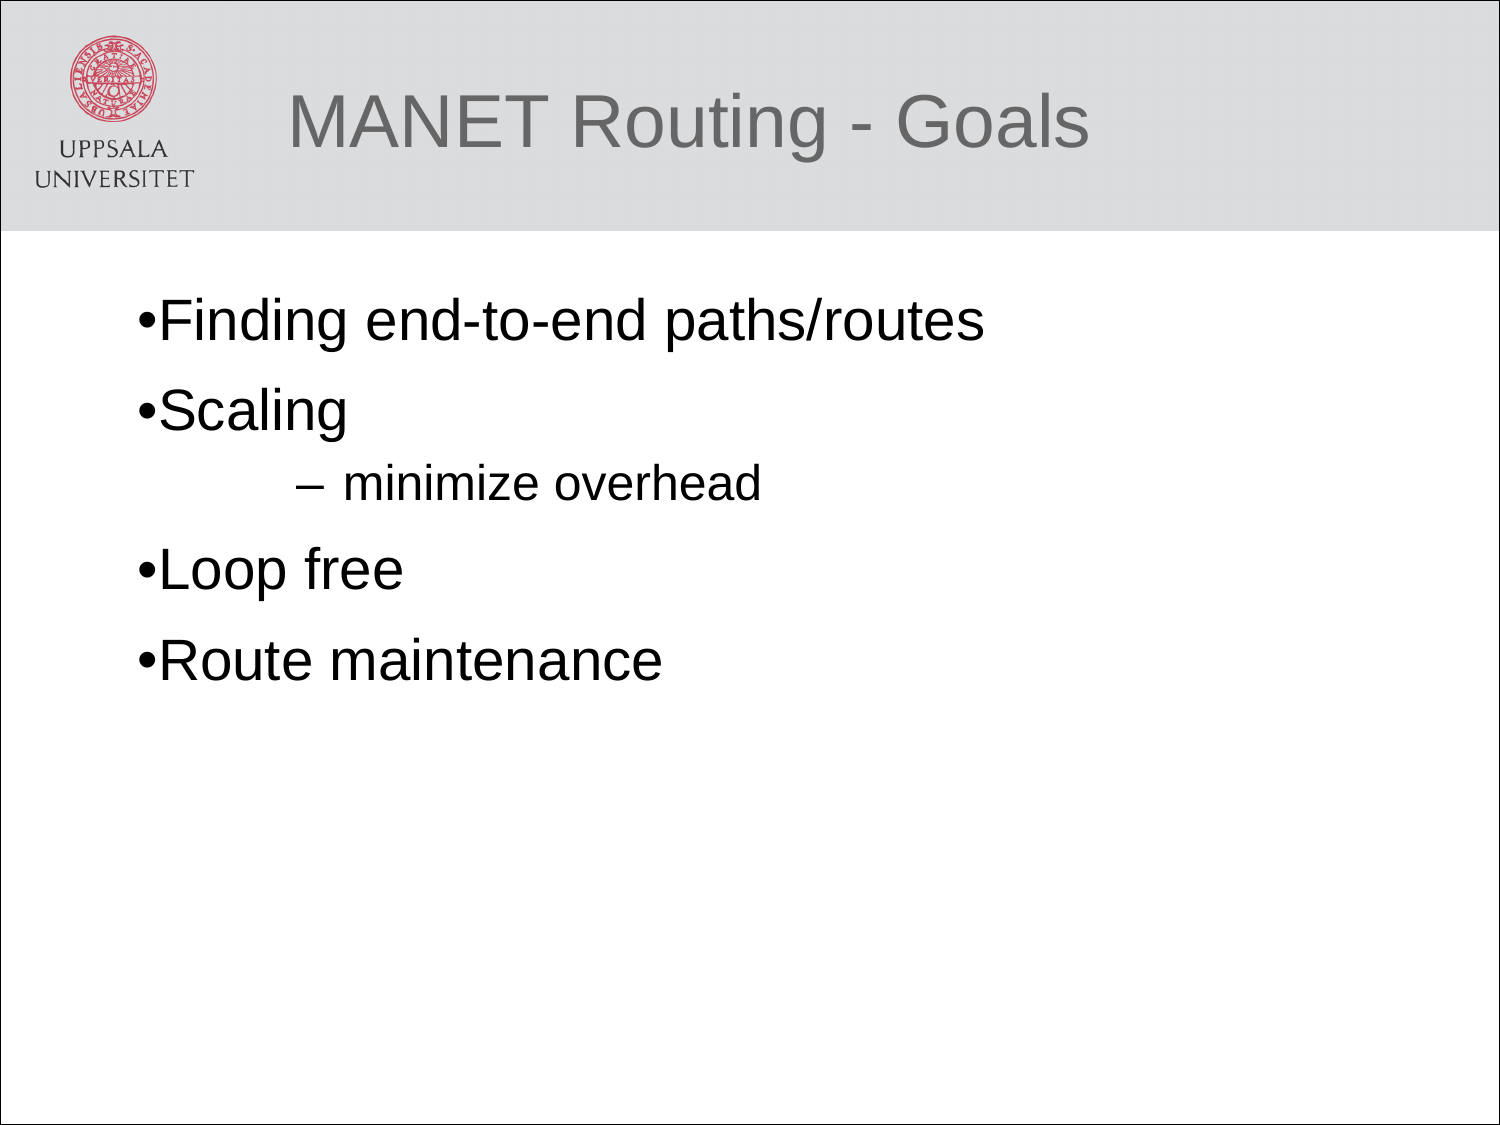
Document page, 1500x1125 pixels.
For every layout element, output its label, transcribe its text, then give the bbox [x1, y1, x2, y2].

list Finding end-to-end paths/routes Scaling minimize overhead Loop free Route maintenance [137, 287, 1388, 1001]
picture [1, 1, 1499, 231]
title MANET Routing - Goals [287, 20, 1388, 222]
